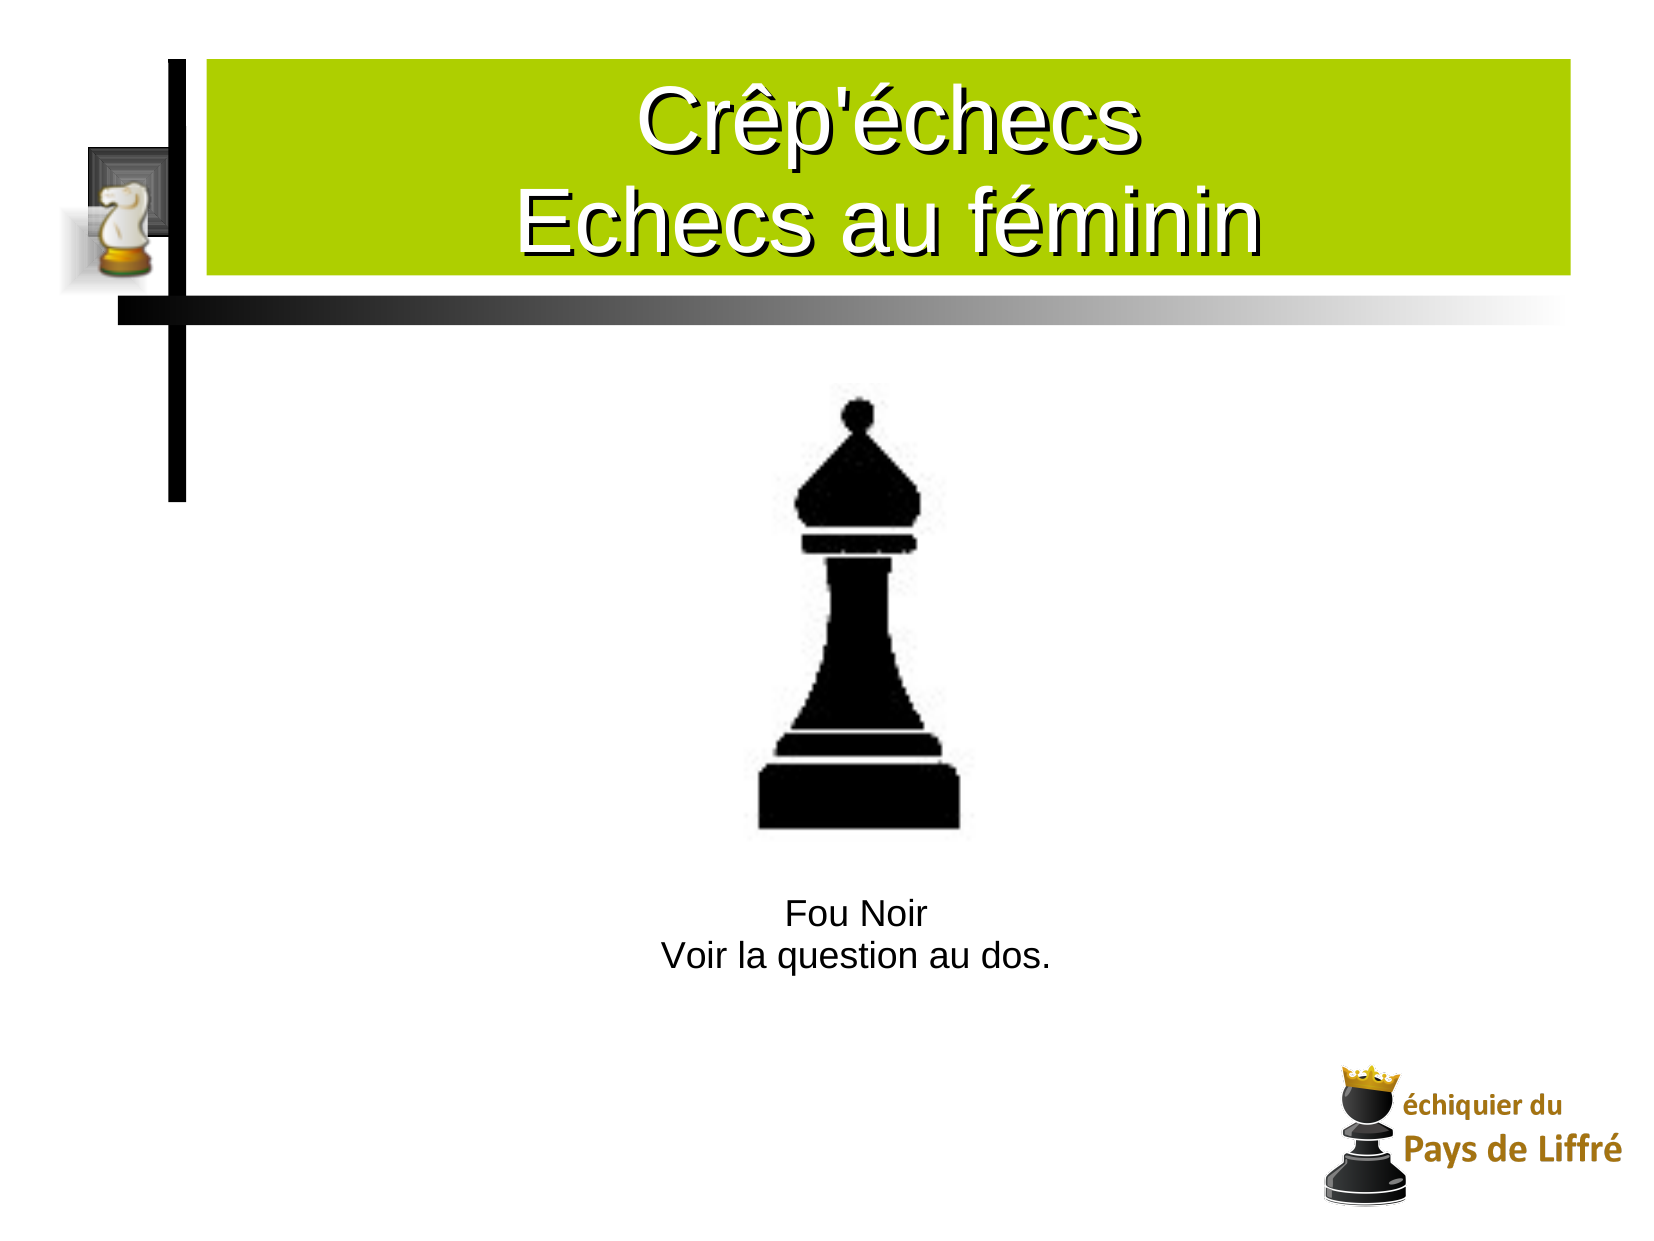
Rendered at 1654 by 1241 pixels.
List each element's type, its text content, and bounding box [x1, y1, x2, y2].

text_box Fou Noir Voir la question au dos. [324, 885, 1388, 985]
picture [72, 177, 168, 282]
picture [717, 383, 1004, 857]
picture [1323, 1060, 1624, 1211]
title Crêp'échecs Echecs au féminin [206, 59, 1571, 276]
